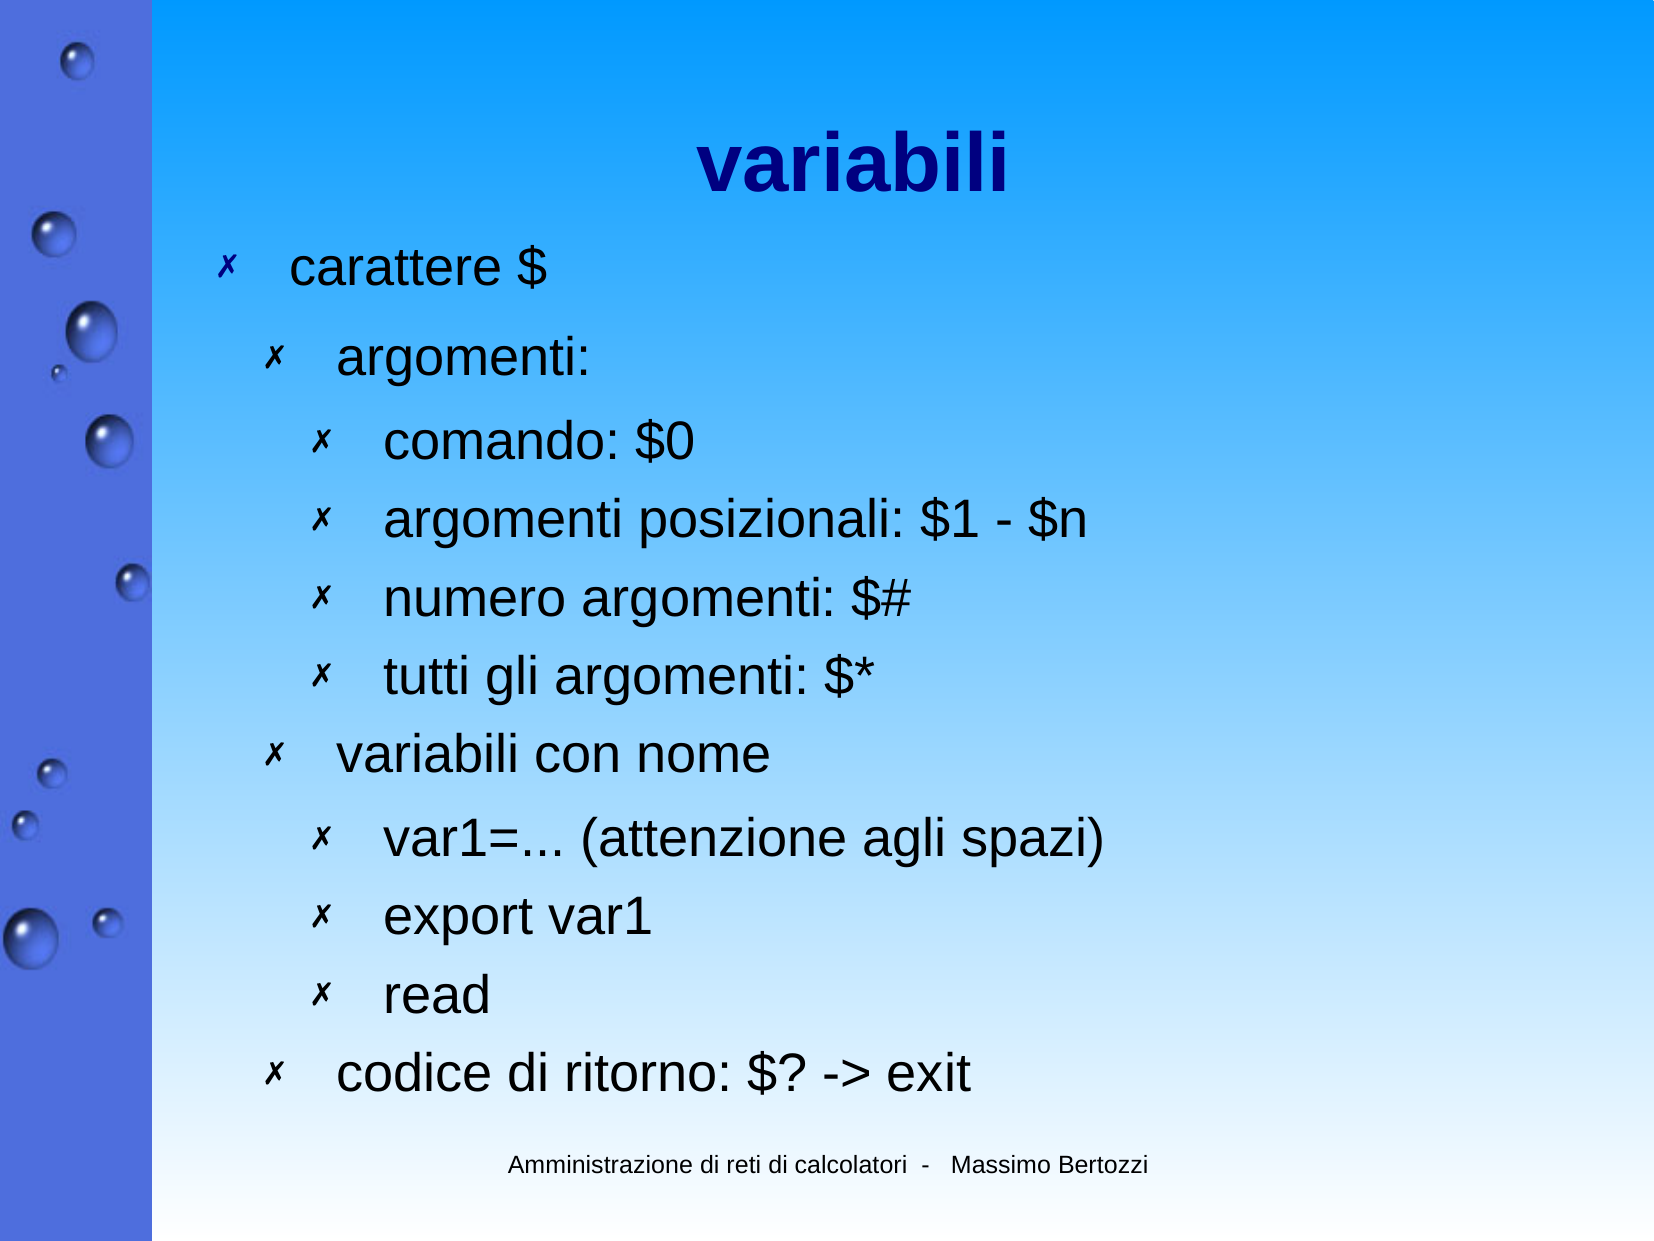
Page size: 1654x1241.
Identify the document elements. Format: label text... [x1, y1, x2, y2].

title variabili [147, 58, 1560, 266]
list carattere $ argomenti: comando: $0 argomenti posizionali: $1 - $n numero argomenti: $# tutti gli argomenti: $* variabili con nome var1=... (attenzione agli spazi) export var1 read codice di ritorno: $? -> exit [206, 236, 1619, 1128]
picture [0, 0, 152, 1241]
